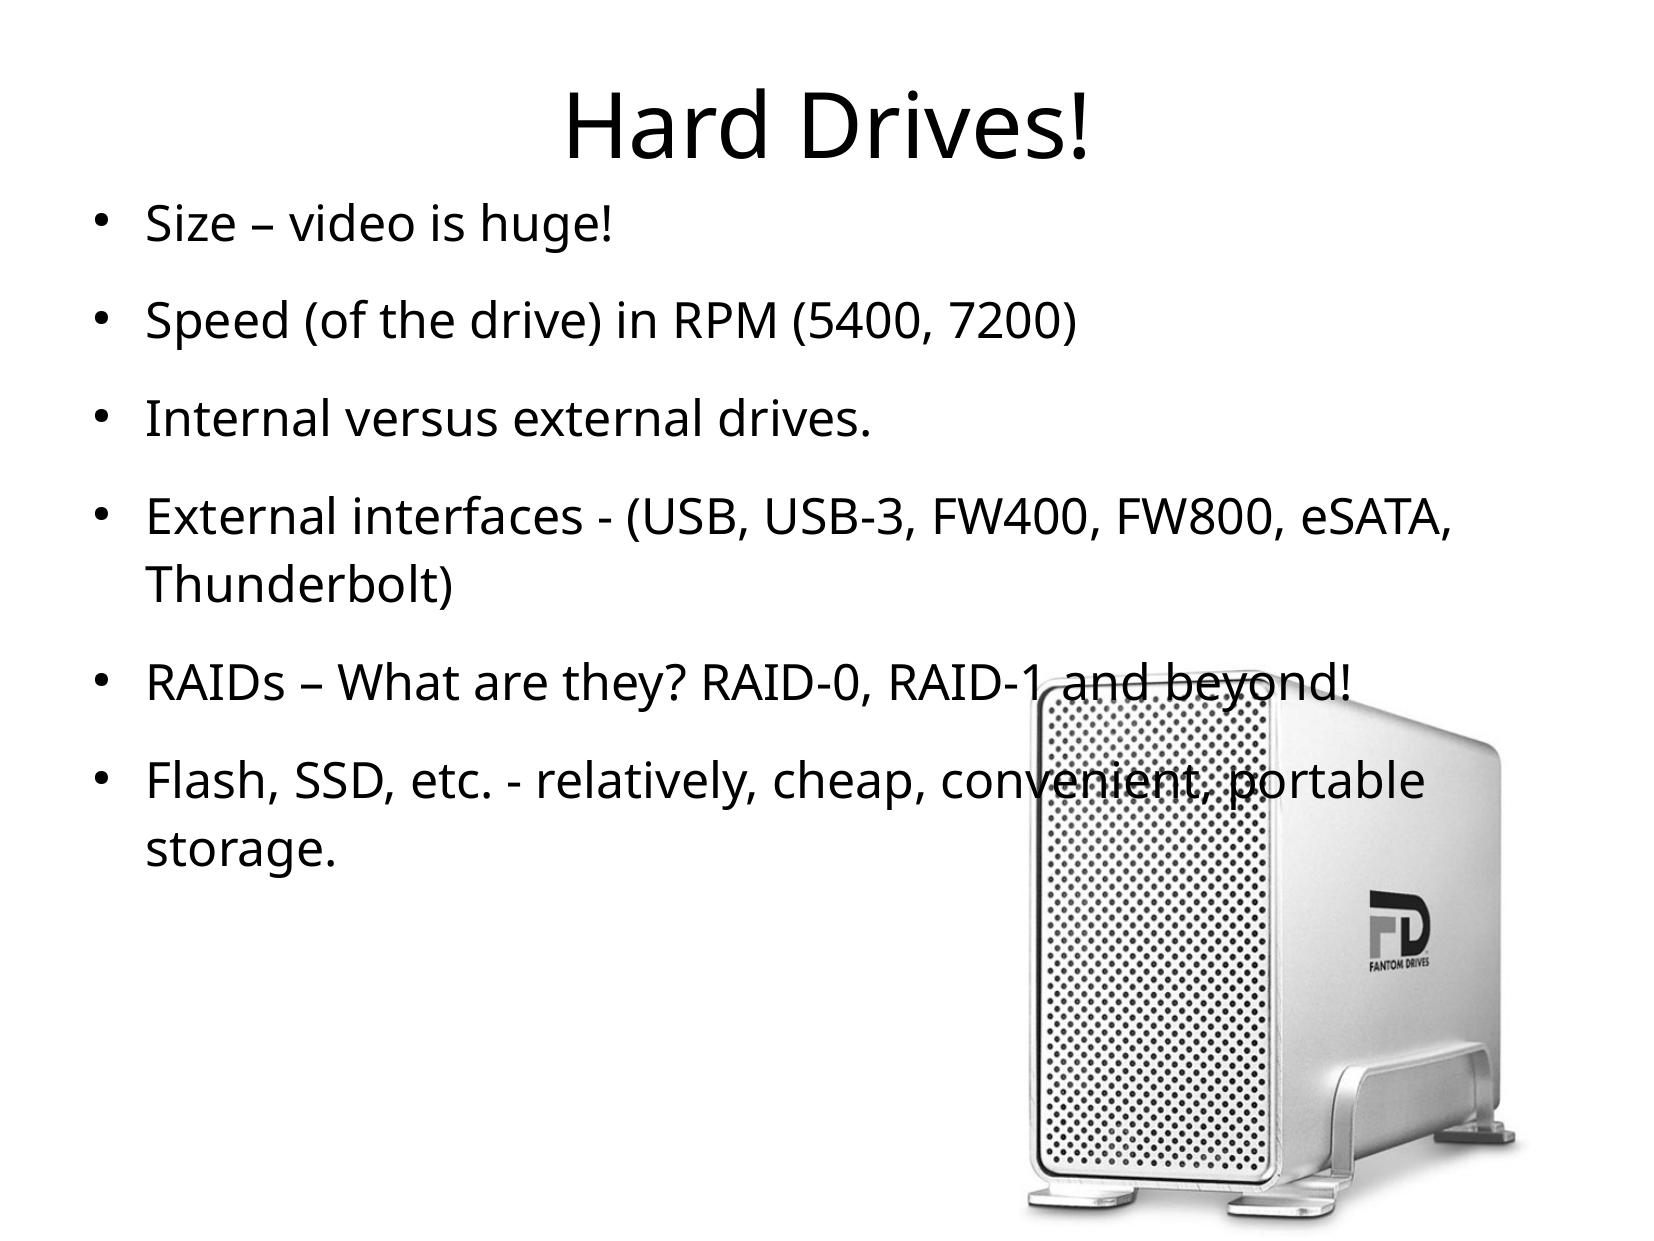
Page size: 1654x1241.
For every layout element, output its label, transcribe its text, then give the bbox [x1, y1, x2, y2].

picture [975, 992, 1561, 1241]
title Hard Drives! [82, 27, 1571, 220]
list Size – video is huge! Speed (of the drive) in RPM (5400, 7200) Internal versus external drives. External interfaces - (USB, USB-3, FW400, FW800, eSATA, Thunderbolt) RAIDs – What are they? RAID-0, RAID-1 and beyond! Flash, SSD, etc. - relatively, cheap, convenient, portable storage. [75, 187, 1564, 992]
